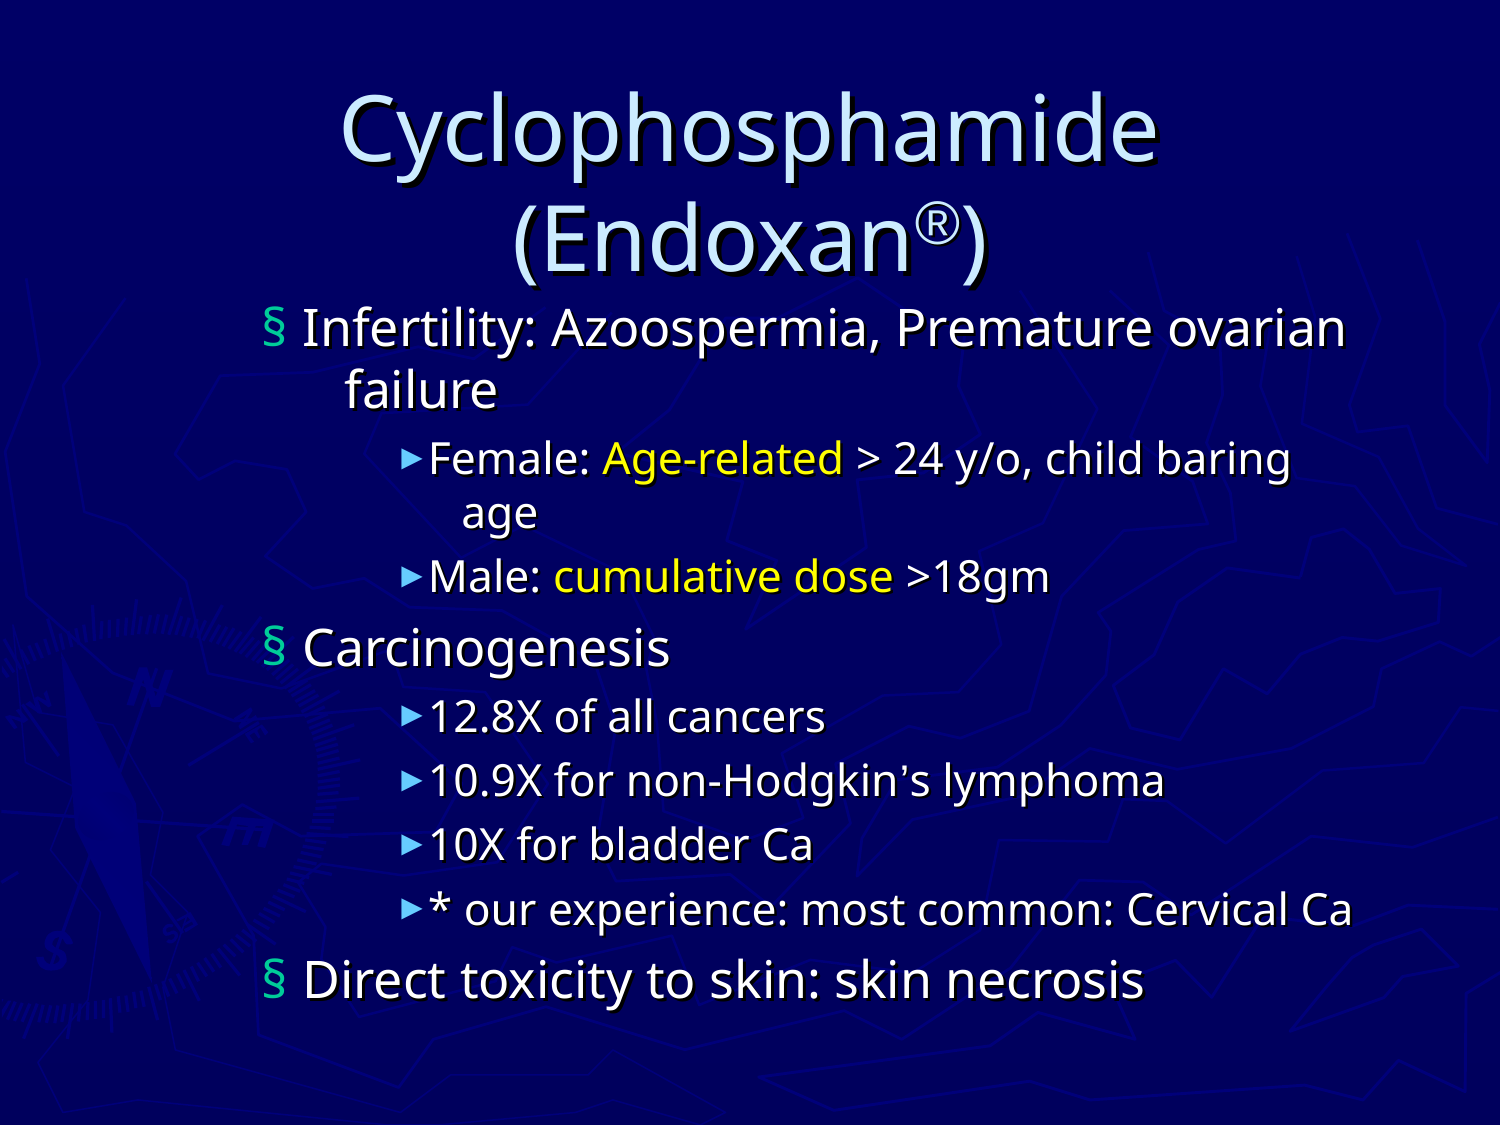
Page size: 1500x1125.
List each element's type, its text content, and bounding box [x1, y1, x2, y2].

title Cyclophosphamide (Endoxan®) [112, 62, 1388, 250]
list Infertility: Azoospermia, Premature ovarian failure Female: Age-related > 24 y/o, child baring age Male: cumulative dose >18gm Carcinogenesis 12.8X of all cancers 10.9X for non-Hodgkin’s lymphoma 10X for bladder Ca * our experience: most common: Cervical Ca Direct toxicity to skin: skin necrosis [112, 287, 1388, 1063]
